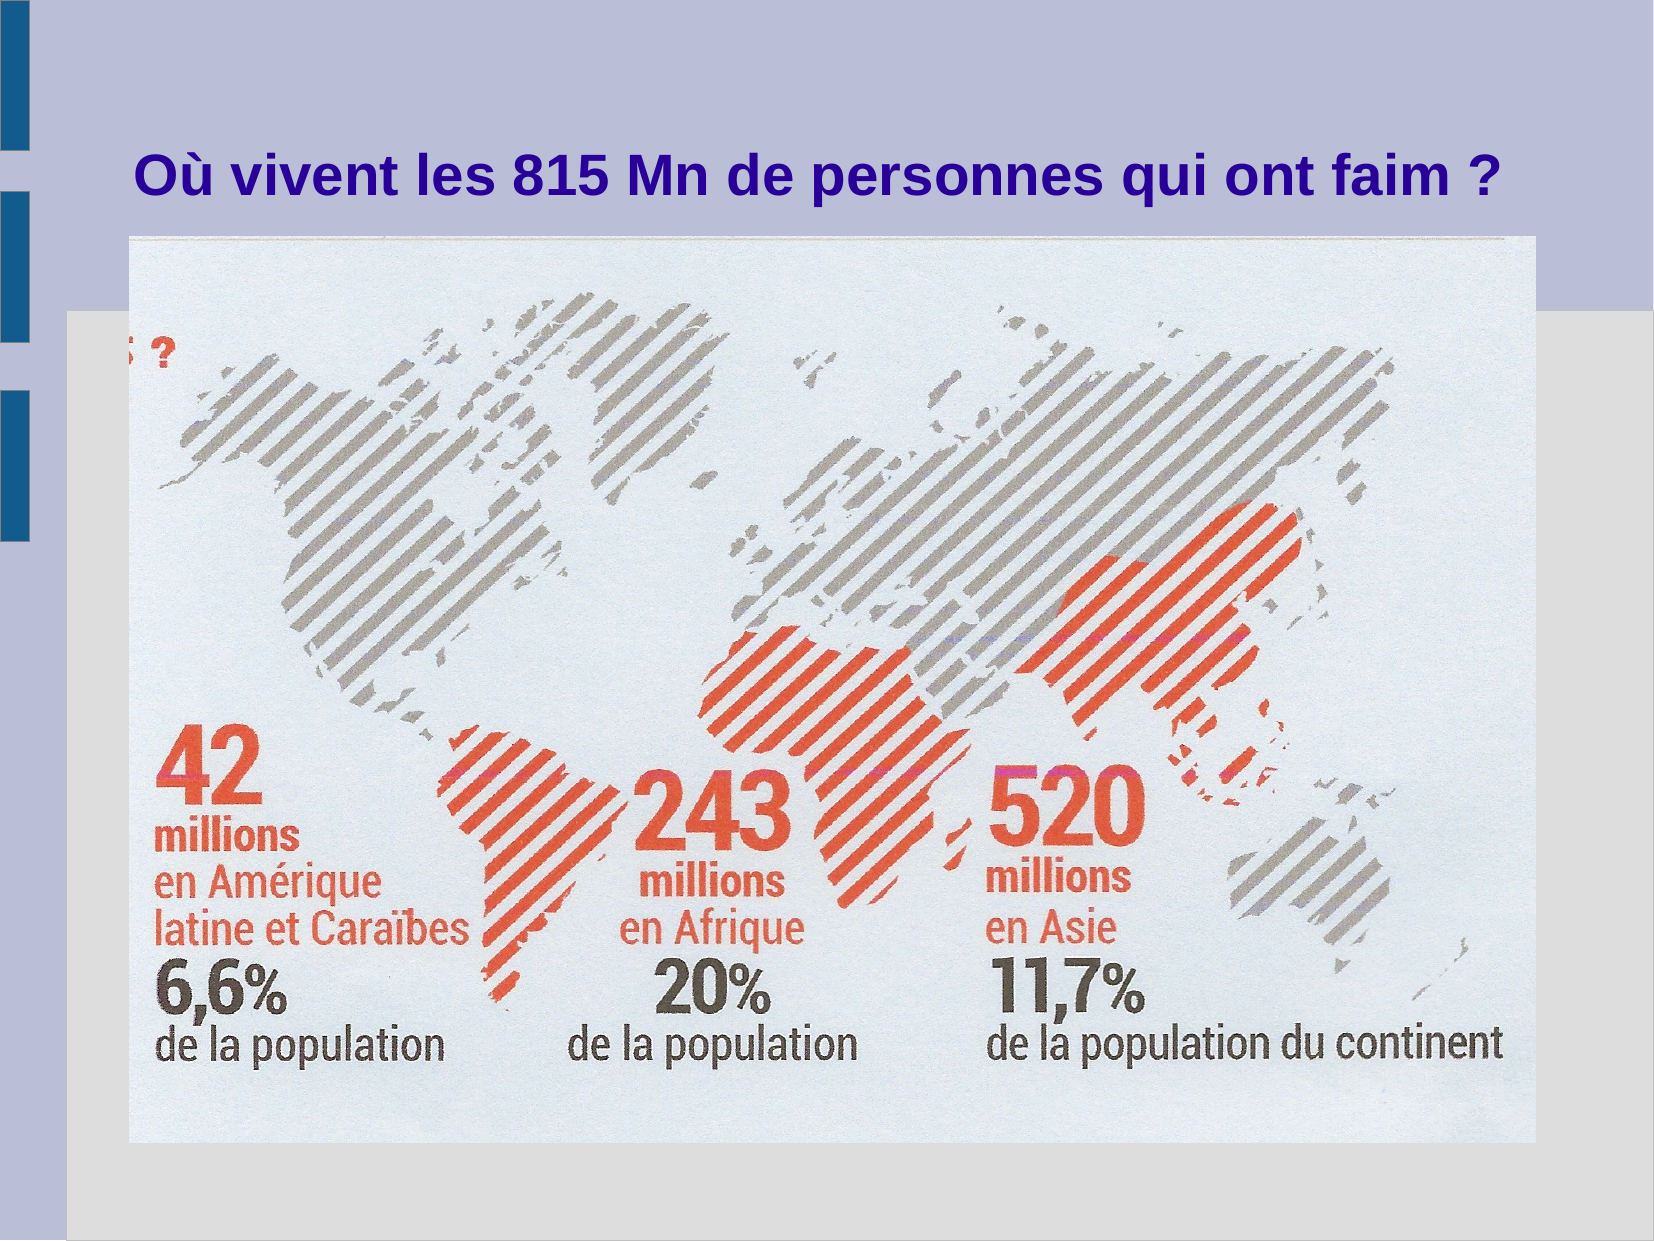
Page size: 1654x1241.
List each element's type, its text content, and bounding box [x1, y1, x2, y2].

title Où vivent les 815 Mn de personnes qui ont faim ? [121, 91, 1534, 260]
picture [129, 236, 1536, 1143]
